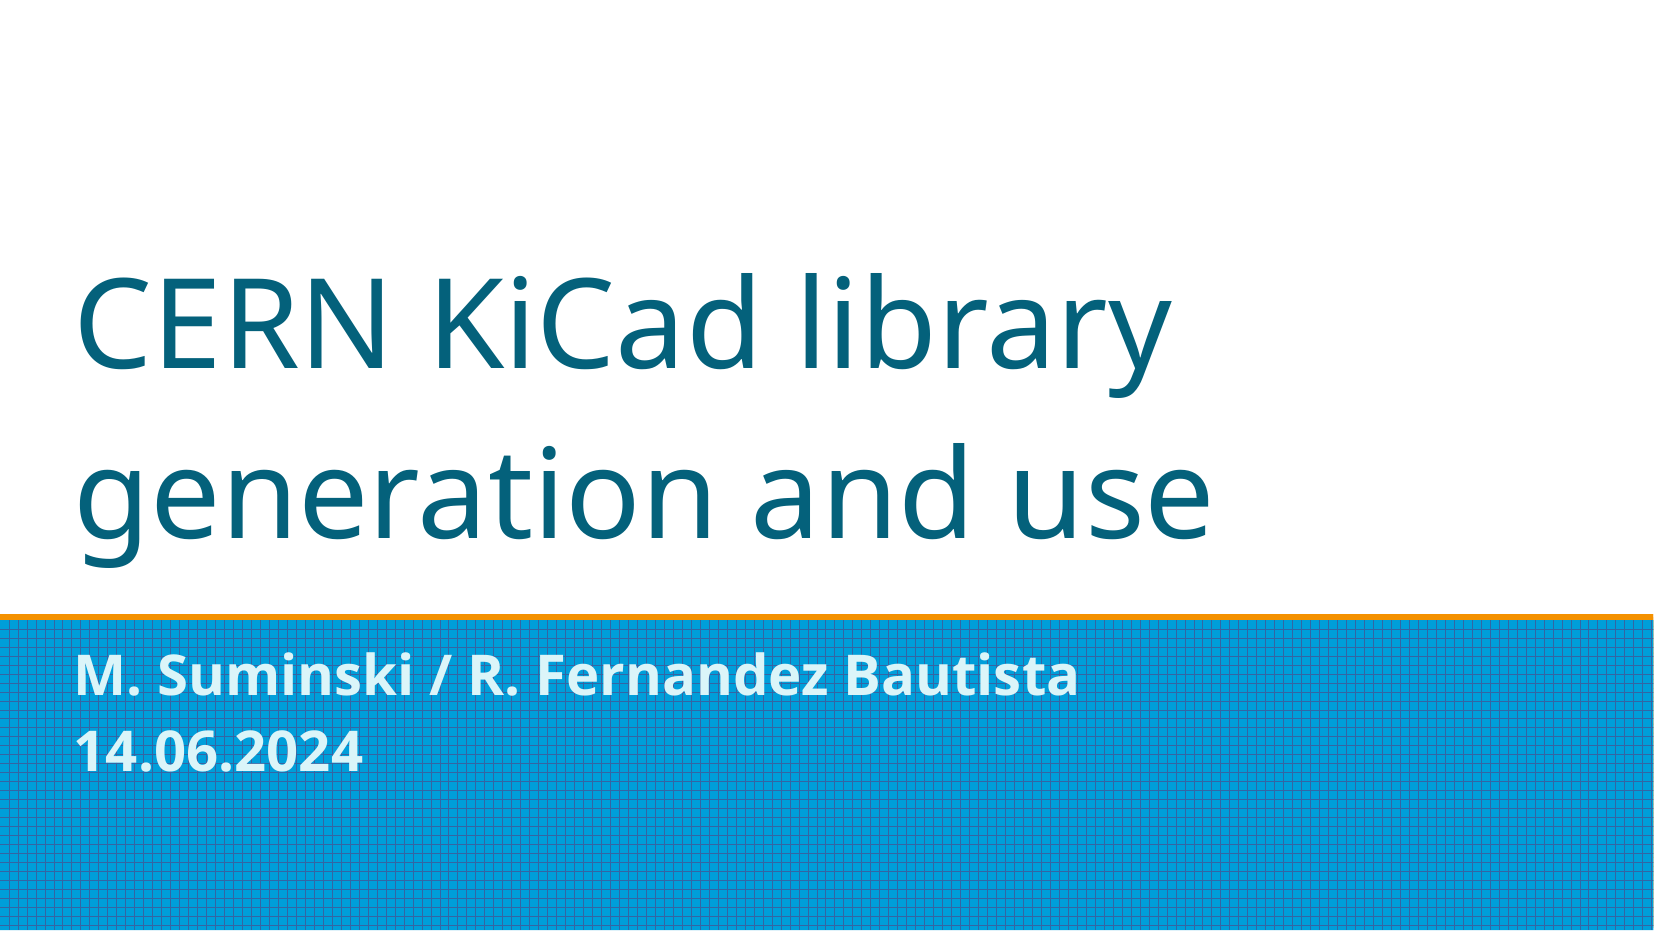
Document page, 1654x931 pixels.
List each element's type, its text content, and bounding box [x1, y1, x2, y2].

subtitle M. Suminski / R. Fernandez Bautista 14.06.2024 [73, 634, 1551, 827]
title CERN KiCad library generation and use [73, 44, 1551, 576]
